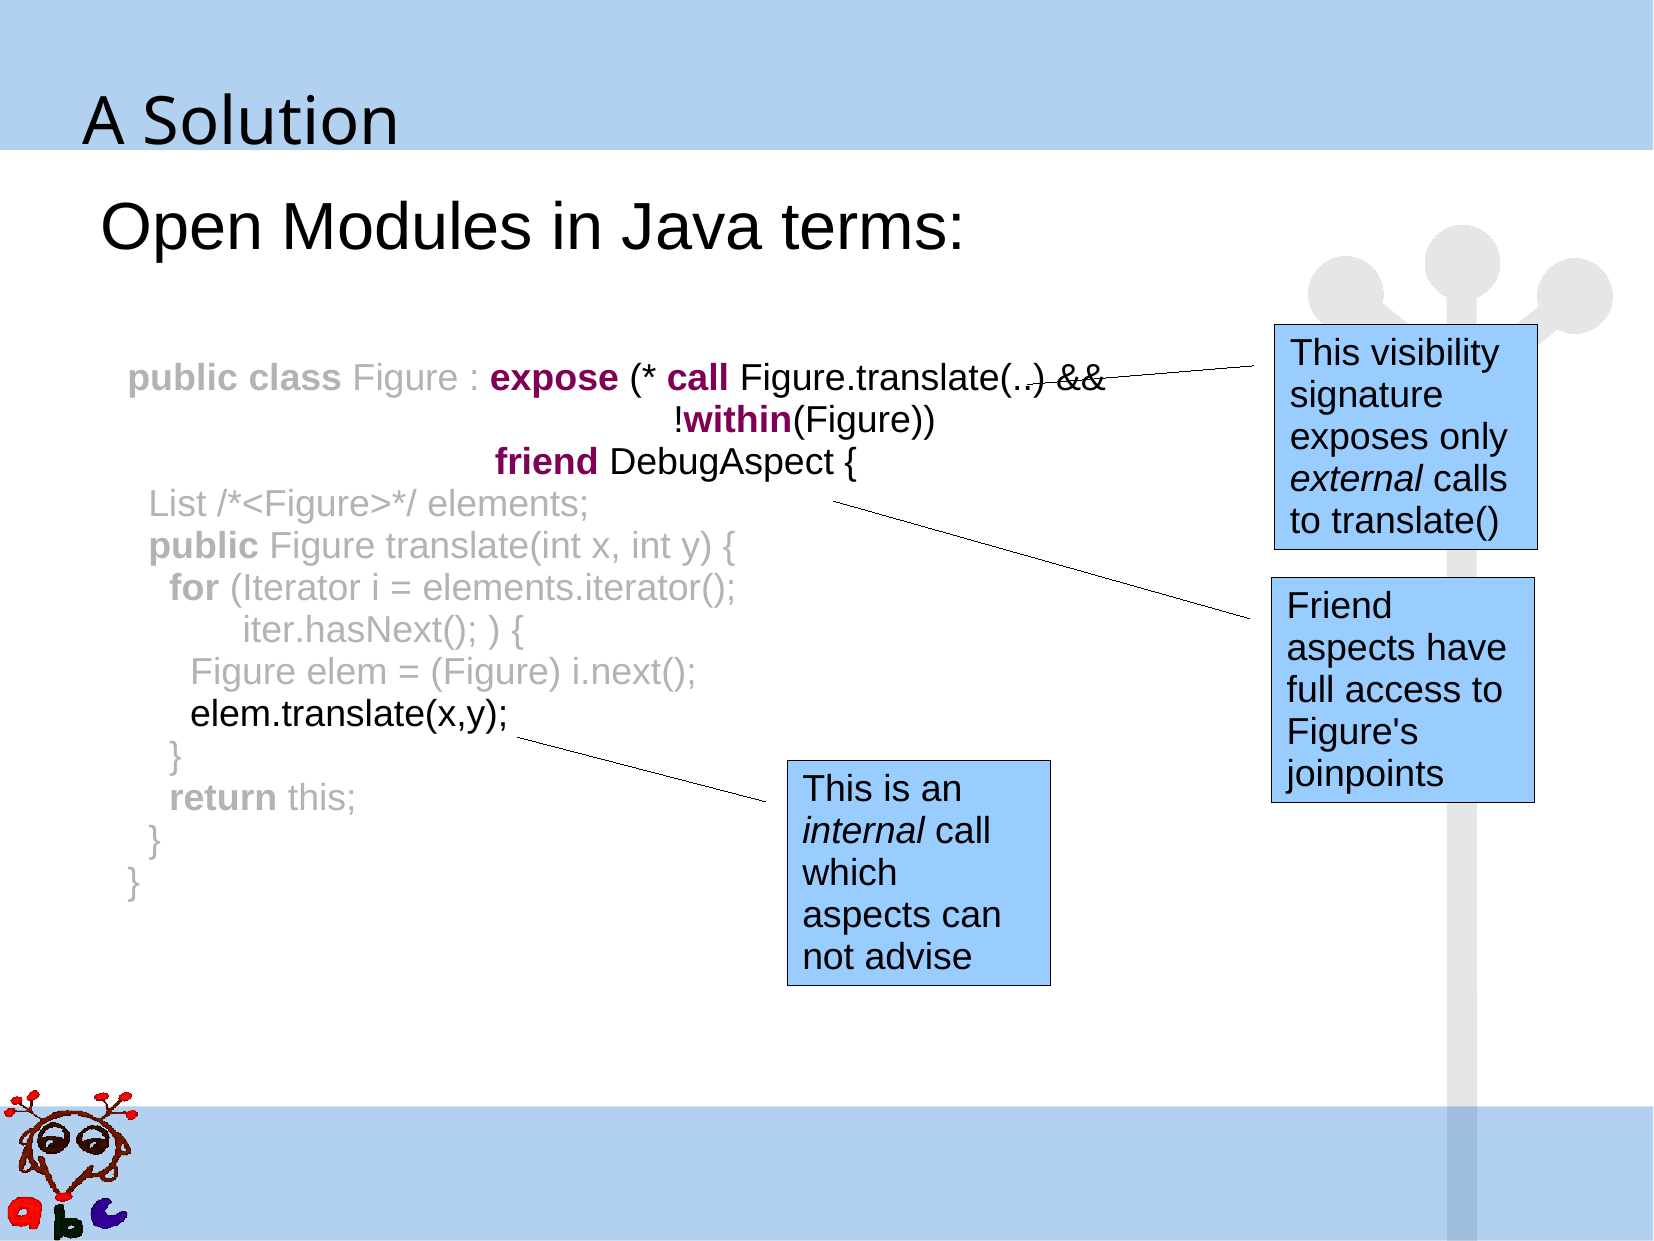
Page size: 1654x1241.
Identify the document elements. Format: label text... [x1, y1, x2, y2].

picture [0, 1088, 139, 1241]
text_box [833, 501, 1250, 619]
text_box This is an internal call which aspects can not advise [787, 918, 1051, 986]
text_box Friend aspects have full access to Figure's joinpoints [1271, 577, 1535, 803]
list Open Modules in Java terms: [82, 189, 1571, 301]
text_box This visibility signature exposes only external calls to translate() [1275, 324, 1538, 550]
text_box [1163, 365, 1254, 374]
text_box public class Figure : expose (* call Figure.translate(..) && !within(Figure)) friend DebugAspect { List /*<Figure>*/ elements; public Figure translate(int x, int y) { for (Iterator i = elements.iterator(); iter.hasNext(); ) { Figure elem = (Figure) i.next(); elem.translate(x,y); } return this; } } [112, 349, 1163, 918]
title A Solution [82, 49, 1576, 188]
